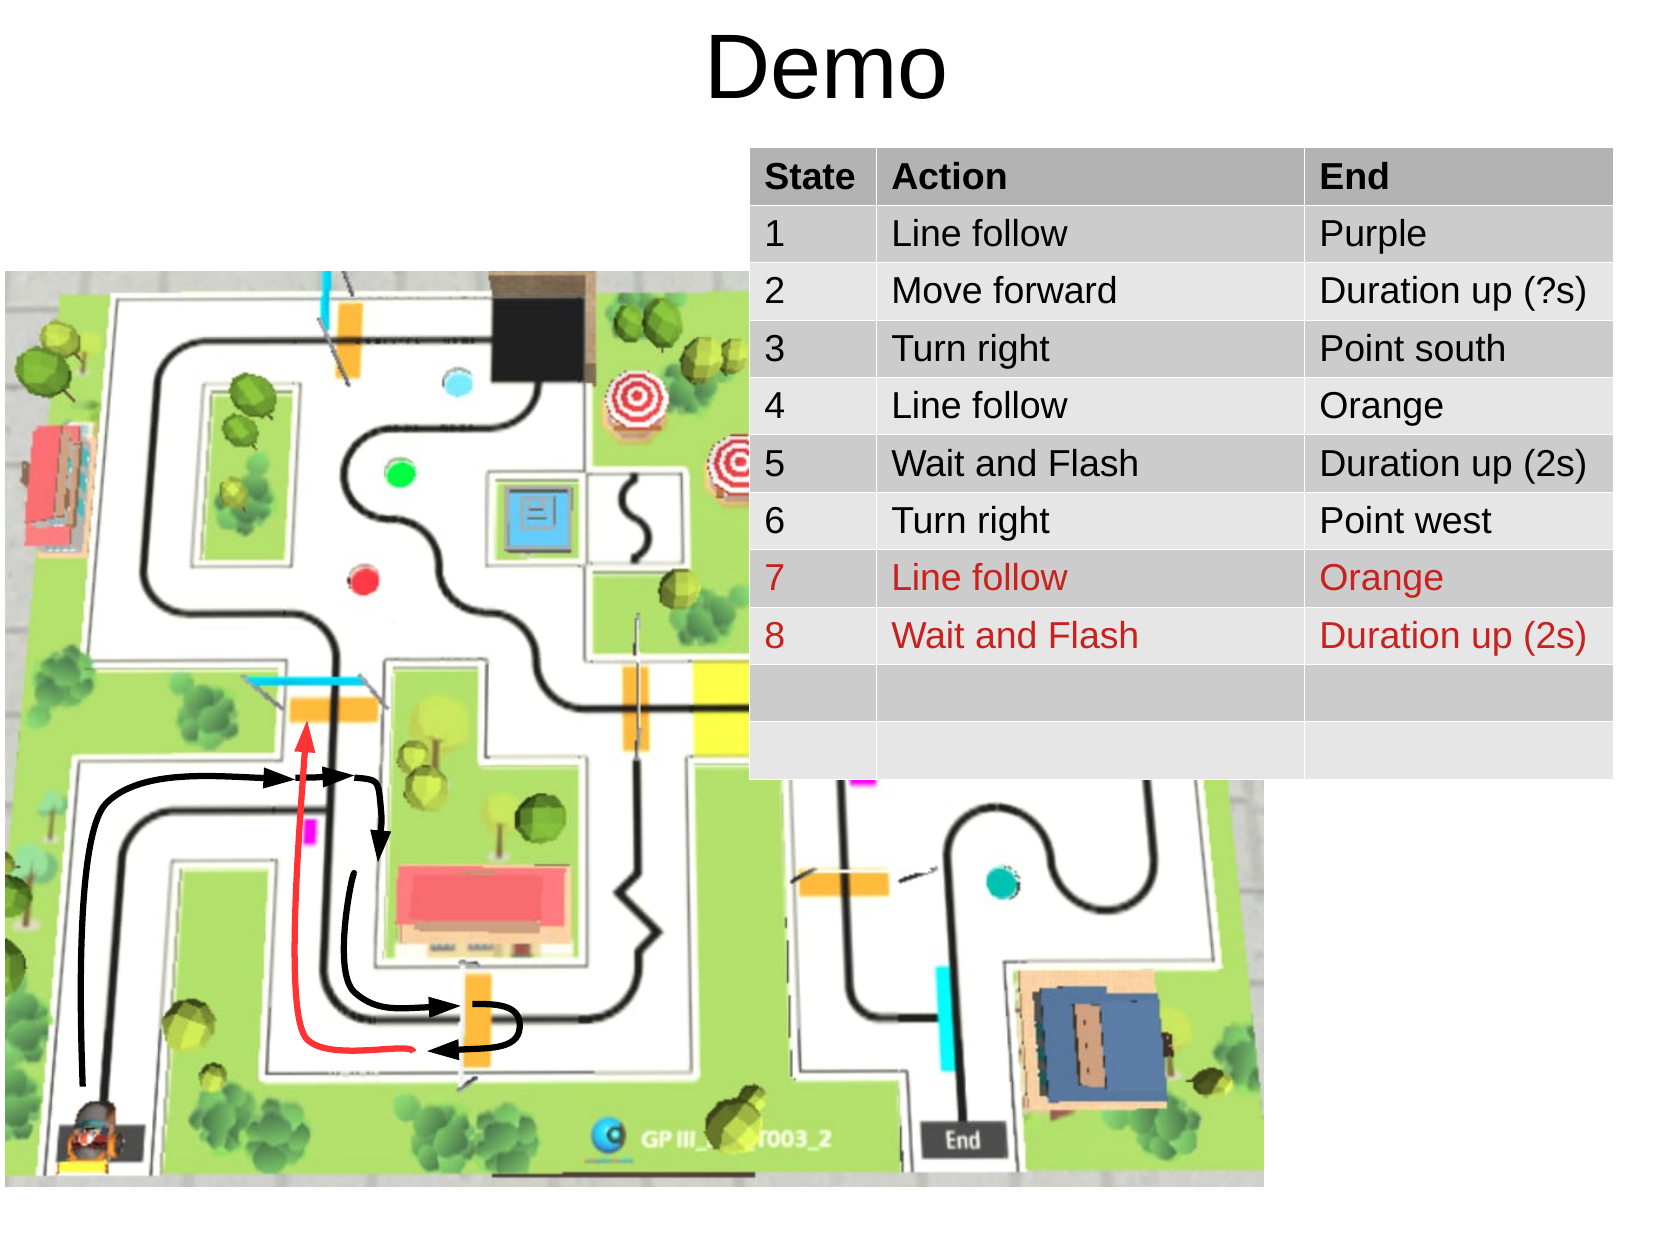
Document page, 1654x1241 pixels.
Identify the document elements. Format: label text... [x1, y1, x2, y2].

table_cell 4 [750, 378, 876, 434]
table_cell Duration up (?s) [1305, 263, 1613, 320]
table_cell Purple [1305, 206, 1613, 262]
table_cell [750, 665, 876, 721]
table_cell Duration up (2s) [1305, 608, 1613, 664]
table_cell Move forward [877, 263, 1304, 320]
table_cell Point west [1305, 493, 1613, 549]
table_cell 6 [750, 493, 876, 549]
picture [5, 271, 1264, 1187]
table_cell 8 [750, 608, 876, 664]
table_cell 5 [750, 435, 876, 492]
table_cell [750, 722, 876, 779]
table_header State [750, 148, 876, 205]
table_cell Duration up (2s) [1305, 435, 1613, 492]
table_cell 2 [750, 263, 876, 320]
table_cell Turn right [877, 493, 1304, 549]
table_cell [1305, 722, 1613, 779]
table_cell [877, 665, 1304, 721]
table_cell Turn right [877, 321, 1304, 377]
table_header End [1305, 148, 1613, 205]
table_cell Line follow [877, 378, 1304, 434]
table_cell Line follow [877, 550, 1304, 607]
table_cell [877, 722, 1304, 779]
table_cell 3 [750, 321, 876, 377]
table_cell 7 [750, 550, 876, 607]
table_cell 1 [750, 206, 876, 262]
table_cell Point south [1305, 321, 1613, 377]
table_header Action [877, 148, 1304, 205]
table_cell Line follow [877, 206, 1304, 262]
table_cell [1305, 665, 1613, 721]
table_cell Orange [1305, 550, 1613, 607]
table_cell Wait and Flash [877, 435, 1304, 492]
table_cell Wait and Flash [877, 608, 1304, 664]
table_cell Orange [1305, 378, 1613, 434]
title Demo [82, 15, 1571, 119]
